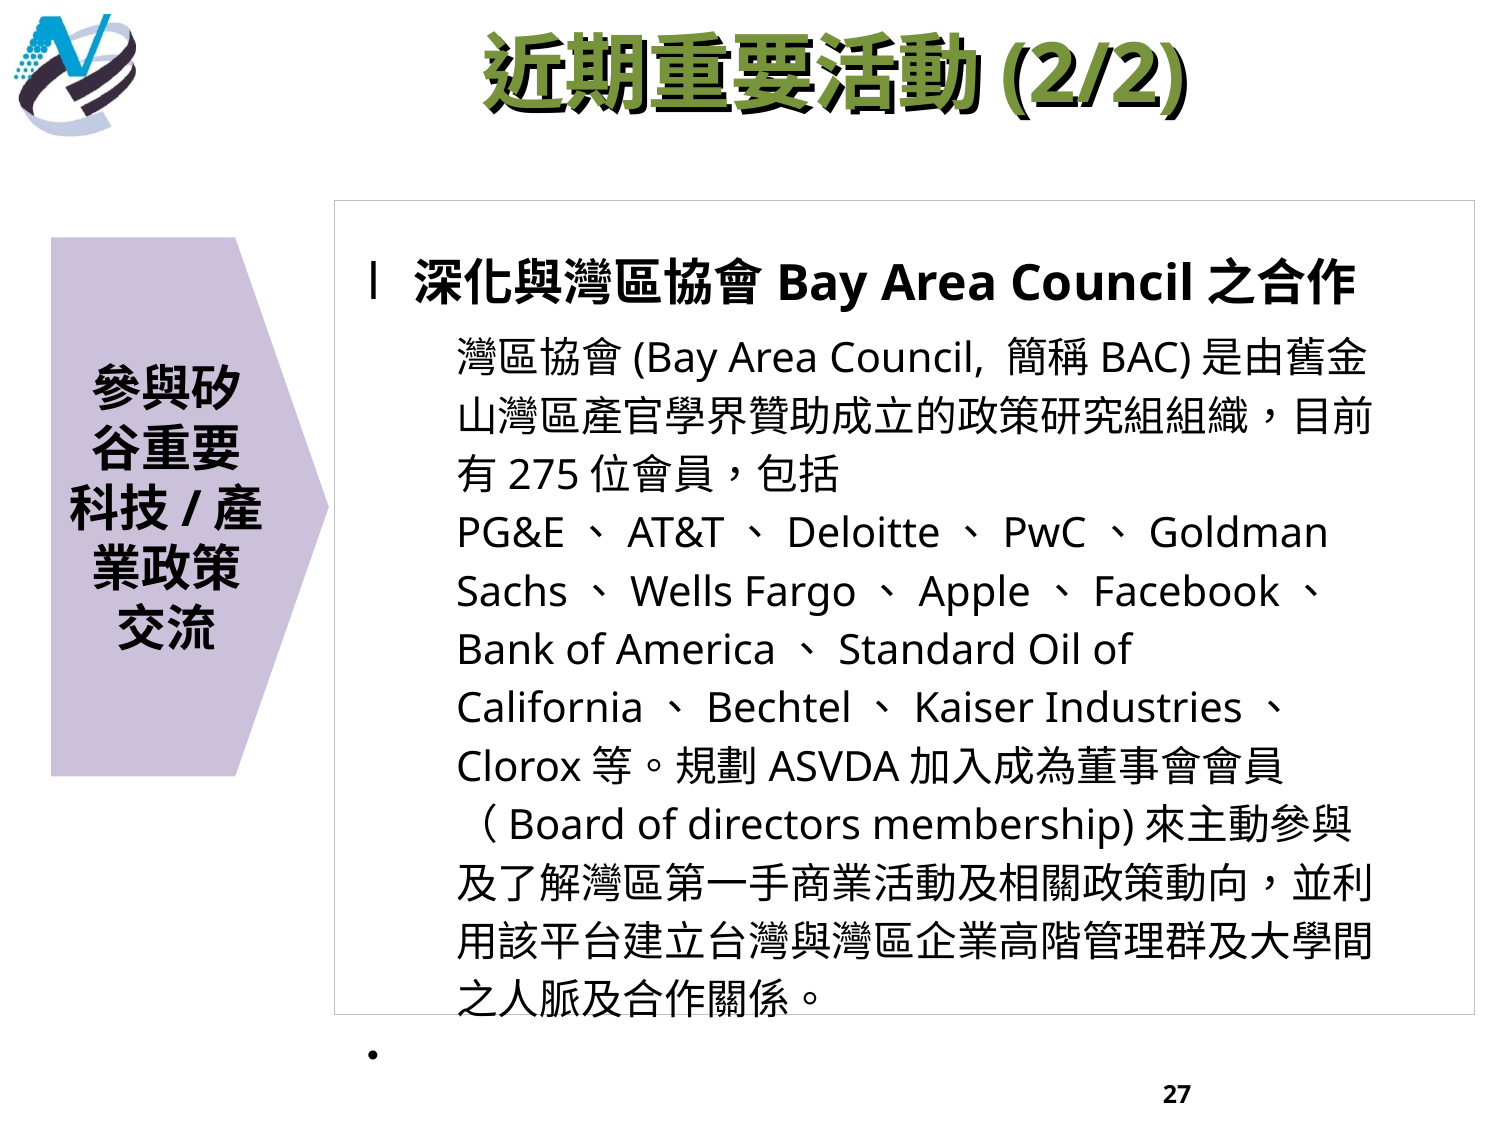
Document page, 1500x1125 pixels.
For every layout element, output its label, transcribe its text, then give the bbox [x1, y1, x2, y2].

text_box [566, 993, 575, 1014]
text_box [730, 994, 741, 1014]
text_box [713, 994, 724, 1014]
text_box [595, 986, 606, 993]
text_box [507, 996, 529, 1014]
text_box 27 [1147, 1065, 1498, 1125]
text_box [744, 986, 756, 1014]
text_box [558, 986, 592, 1014]
text_box [588, 996, 605, 1014]
text_box [519, 986, 543, 1014]
text_box [719, 986, 731, 1014]
text_box [675, 986, 688, 1014]
text_box [334, 200, 1474, 1014]
text_box [544, 1002, 551, 1014]
text_box [758, 986, 772, 1014]
text_box [608, 986, 672, 1014]
text_box 近期重要活動(2/2) [129, 0, 1480, 182]
text_box [633, 1003, 653, 1012]
text_box 參與矽谷重要科技/產業政策交流 [51, 237, 329, 777]
text_box [600, 996, 615, 1007]
text_box [546, 991, 551, 1002]
text_box 深化與灣區協會Bay Area Council之合作 灣區協會(Bay Area Council, 簡稱BAC)是由舊金山灣區產官學界贊助成立的政策研究組組織，目前有275位會員，包括PG&E、AT&T、Deloitte、PwC、Goldman Sachs、Wells Fargo、Apple、Facebook、 Bank of America、Standard Oil of California、Bechtel、Kaiser Industries、 Clorox等。規劃ASVDA加入成為董事會會員（Board of directors membership)來主動參與及了解灣區第一手商業活動及相關政策動向，並利用該平台建立台灣與灣區企業高階管理群及大學間之人脈及合作關係。 [352, 261, 1392, 986]
text_box [691, 986, 710, 1014]
text_box [469, 986, 516, 1014]
